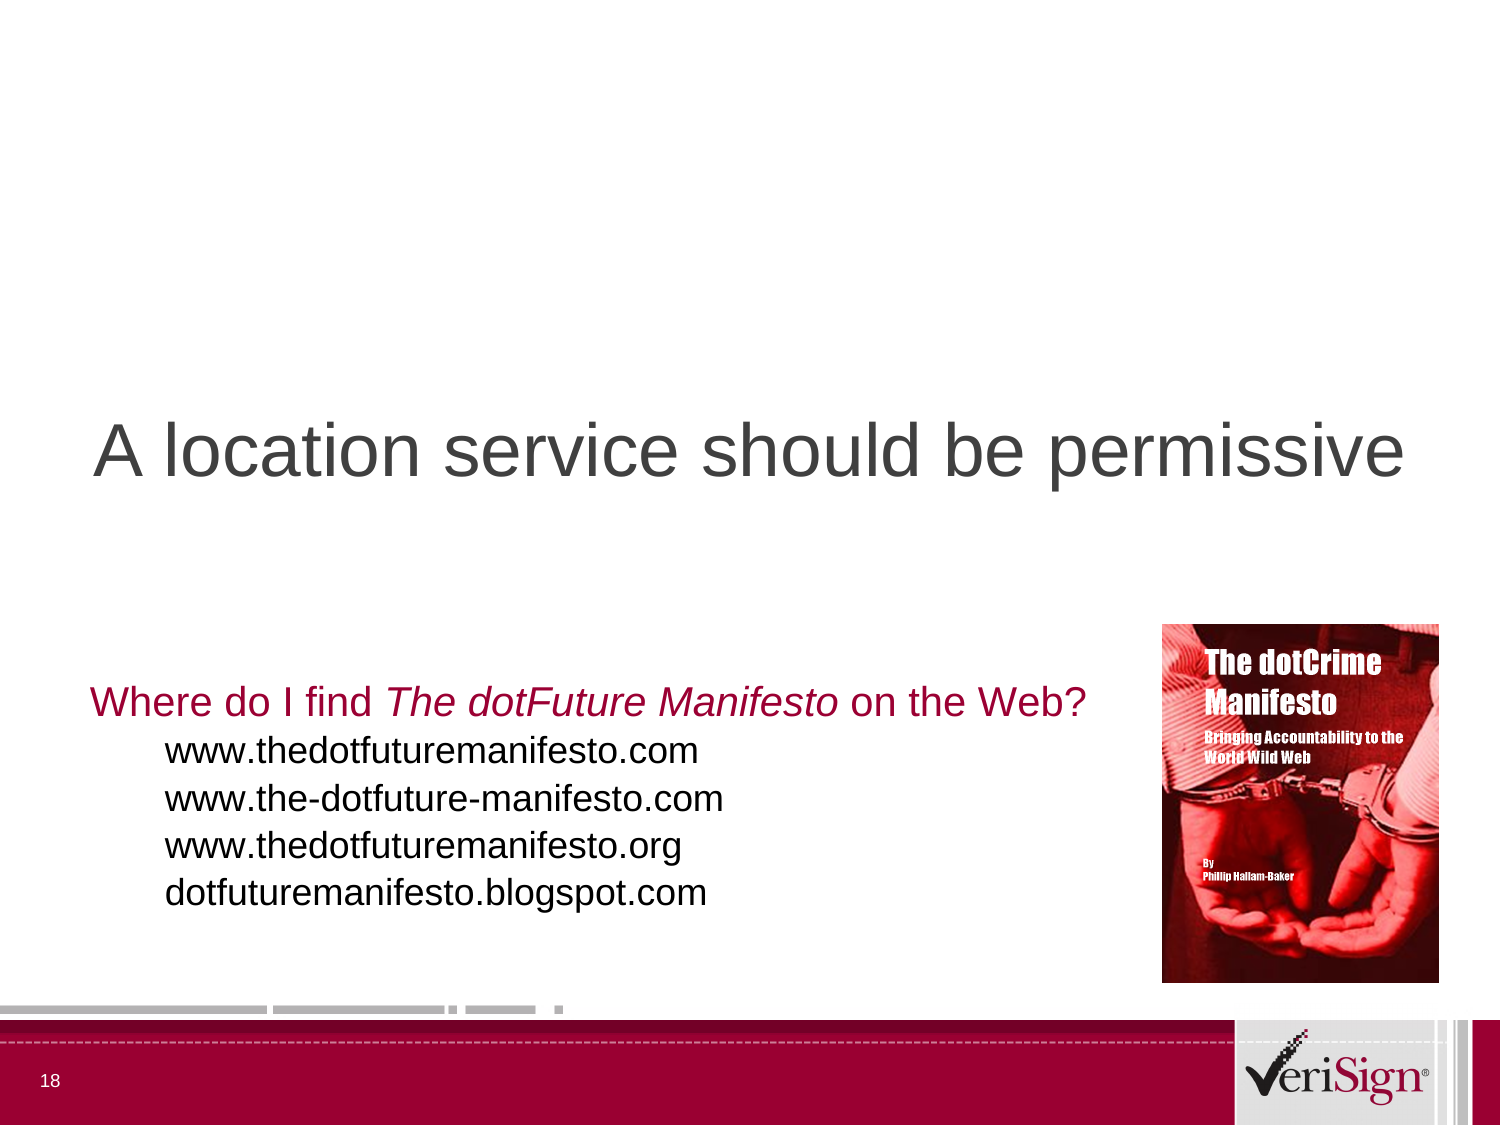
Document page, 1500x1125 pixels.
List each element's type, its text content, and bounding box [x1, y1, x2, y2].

title A location service should be permissive [75, 262, 1426, 638]
picture [1162, 624, 1439, 983]
list Where do I find The dotFuture Manifesto on the Web? www.thedotfuturemanifesto.com www.the-dotfuture-manifesto.com www.thedotfuturemanifesto.org dotfuturemanifesto.blogspot.com [75, 674, 1162, 951]
